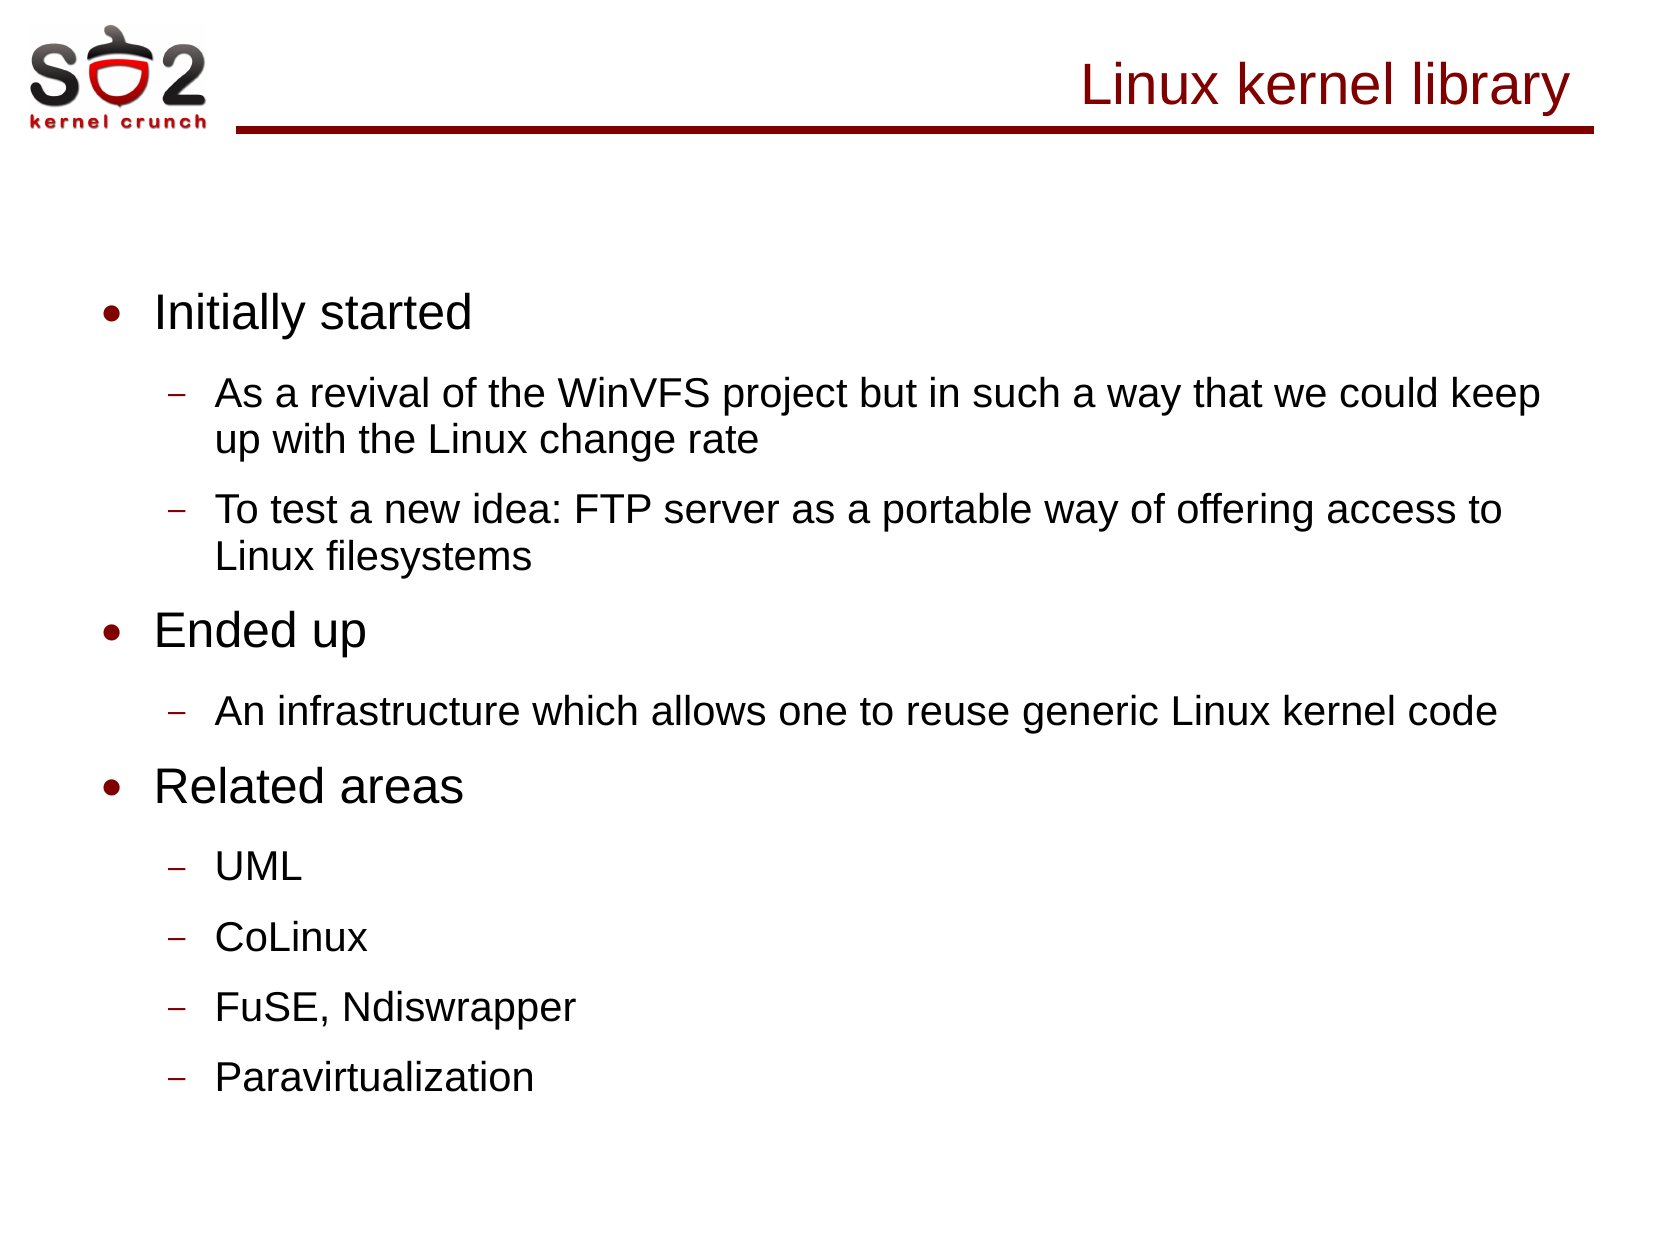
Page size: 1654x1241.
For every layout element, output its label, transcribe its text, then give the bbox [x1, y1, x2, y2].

list Initially started As a revival of the WinVFS project but in such a way that we could keep up with the Linux change rate To test a new idea: FTP server as a portable way of offering access to Linux filesystems Ended up An infrastructure which allows one to reuse generic Linux kernel code Related areas UML CoLinux FuSE, Ndiswrapper Paravirtualization [82, 284, 1571, 1100]
picture [29, 23, 207, 130]
title Linux kernel library [82, 39, 1571, 130]
